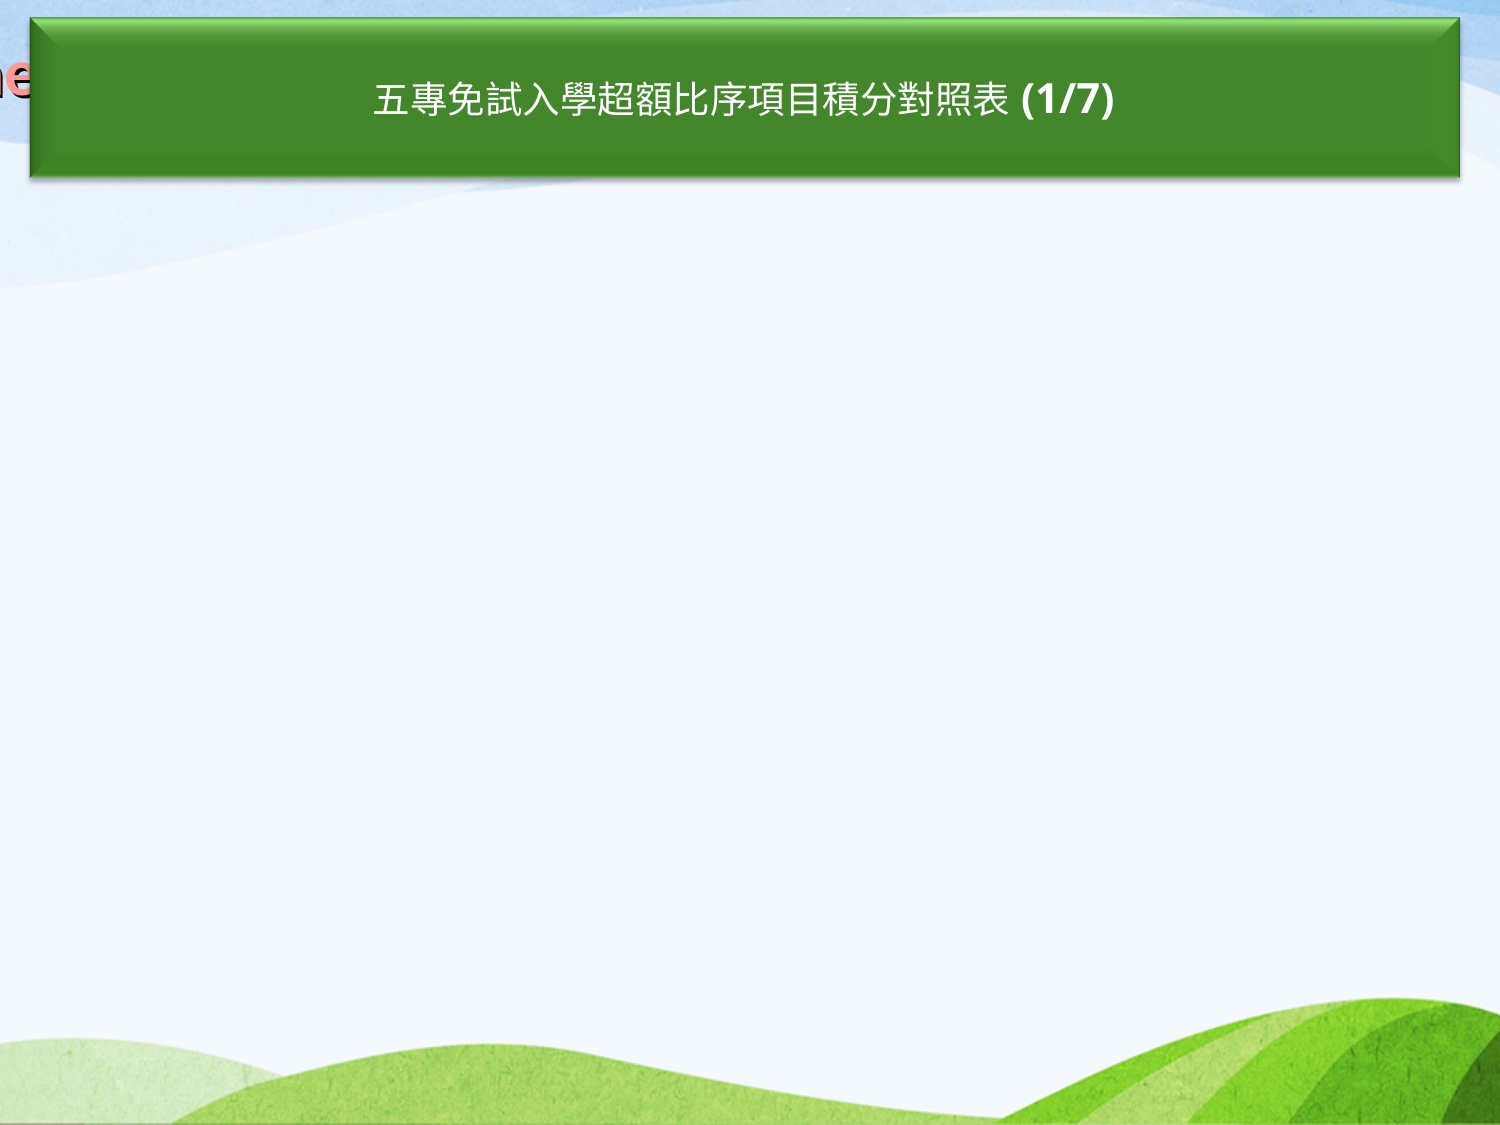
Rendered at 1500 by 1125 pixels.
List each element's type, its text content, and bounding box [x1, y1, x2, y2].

picture [0, 0, 1500, 1125]
text_box 五專免試入學超額比序項目積分對照表(1/7) [29, 18, 1459, 178]
